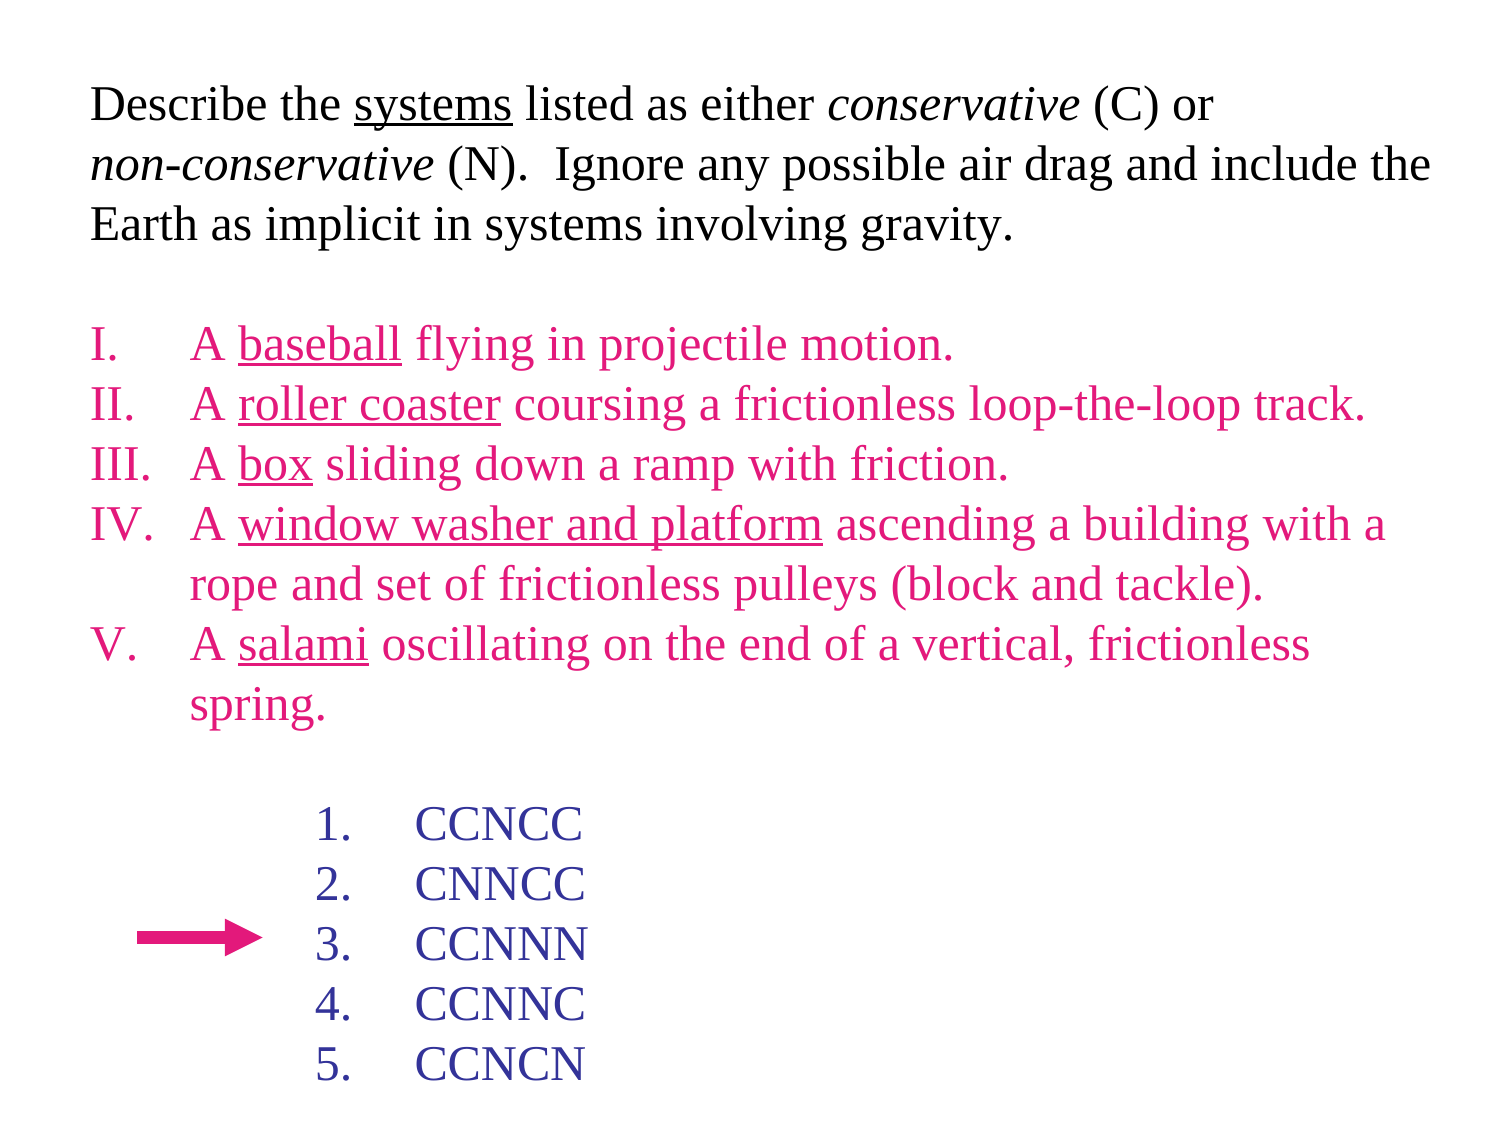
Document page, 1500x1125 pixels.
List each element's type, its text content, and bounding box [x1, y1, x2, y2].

text_box Describe the systems listed as either conservative (C) or non-conservative (N). Ignore any possible air drag and include the Earth as implicit in systems involving gravity. A baseball flying in projectile motion. A roller coaster coursing a frictionless loop-the-loop track. A box sliding down a ramp with friction. A window washer and platform ascending a building with a rope and set of frictionless pulleys (block and tackle). A salami oscillating on the end of a vertical, frictionless spring. CCNCC CNNCC CCNNN CCNNC CCNCN [74, 62, 1475, 1098]
